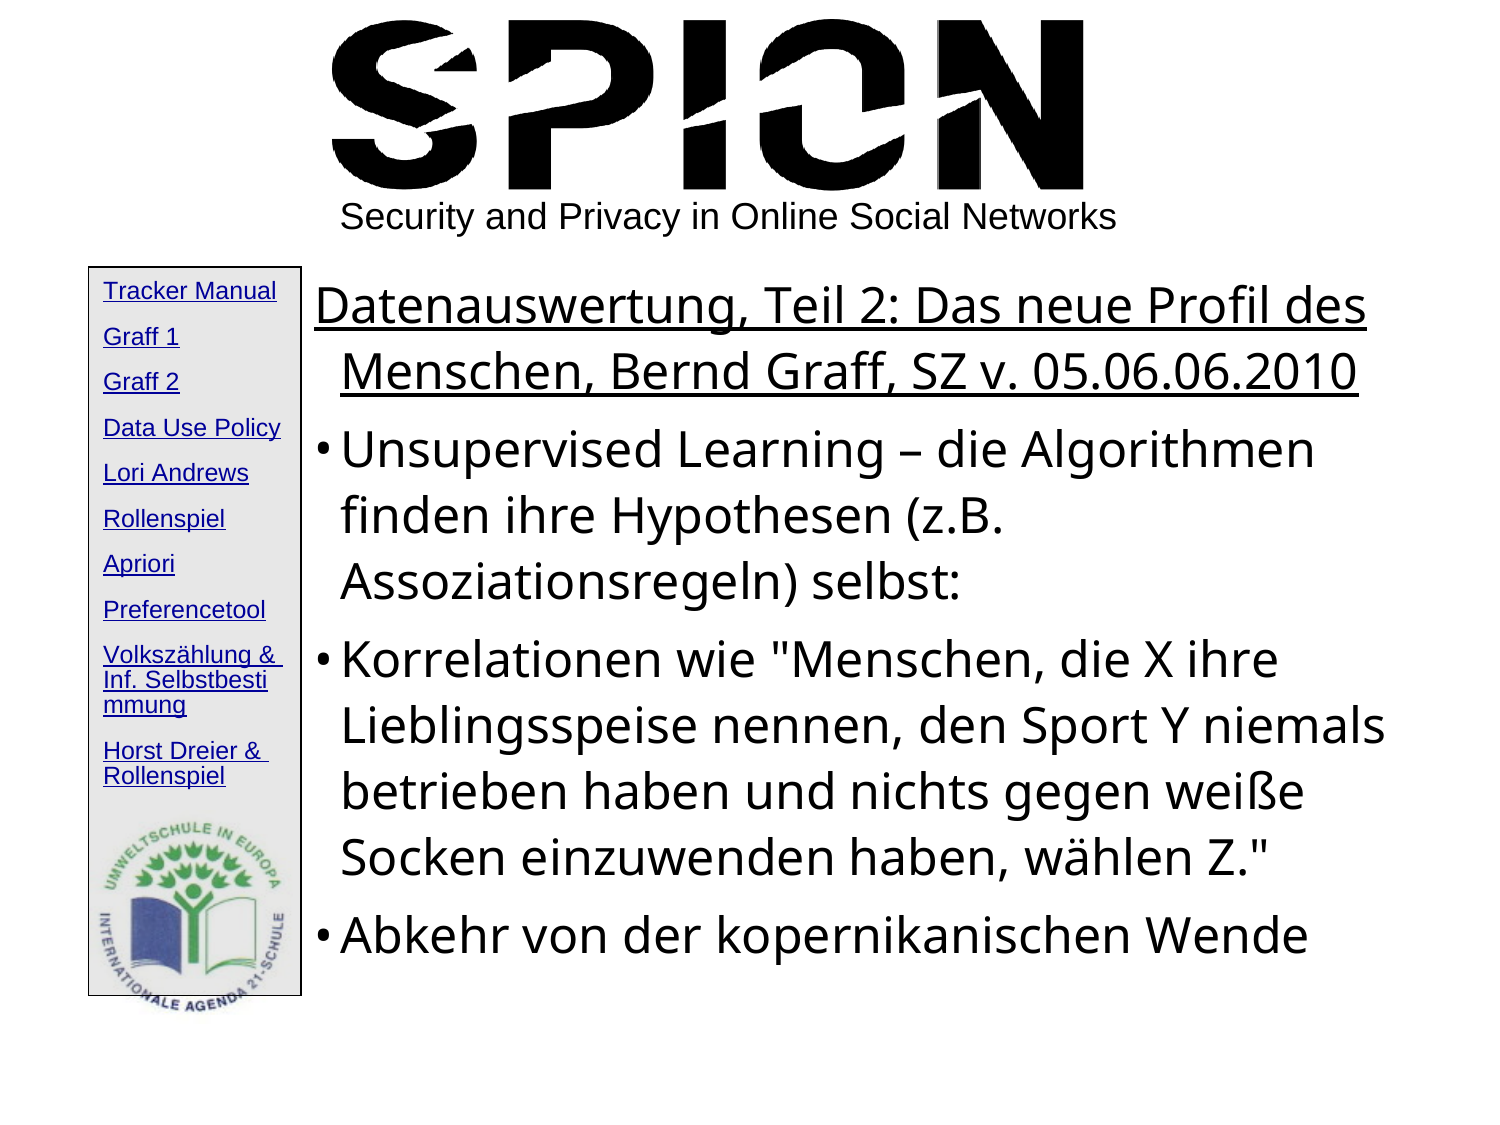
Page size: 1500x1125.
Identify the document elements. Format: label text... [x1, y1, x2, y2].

picture [324, 0, 1093, 208]
picture [88, 996, 293, 1024]
list Datenauswertung, Teil 2: Das neue Profil des Menschen, Bernd Graff, SZ v. 05.06.06.2010 Unsupervised Learning – die Algorithmen finden ihre Hypothesen (z.B. Assoziationsregeln) selbst: Korrelationen wie "Menschen, die X ihre Lieblingsspeise nennen, den Sport Y niemals betrieben haben und nichts gegen weiße Socken einzuwenden haben, wählen Z." Abkehr von der kopernikanischen Wende [312, 267, 1412, 1027]
